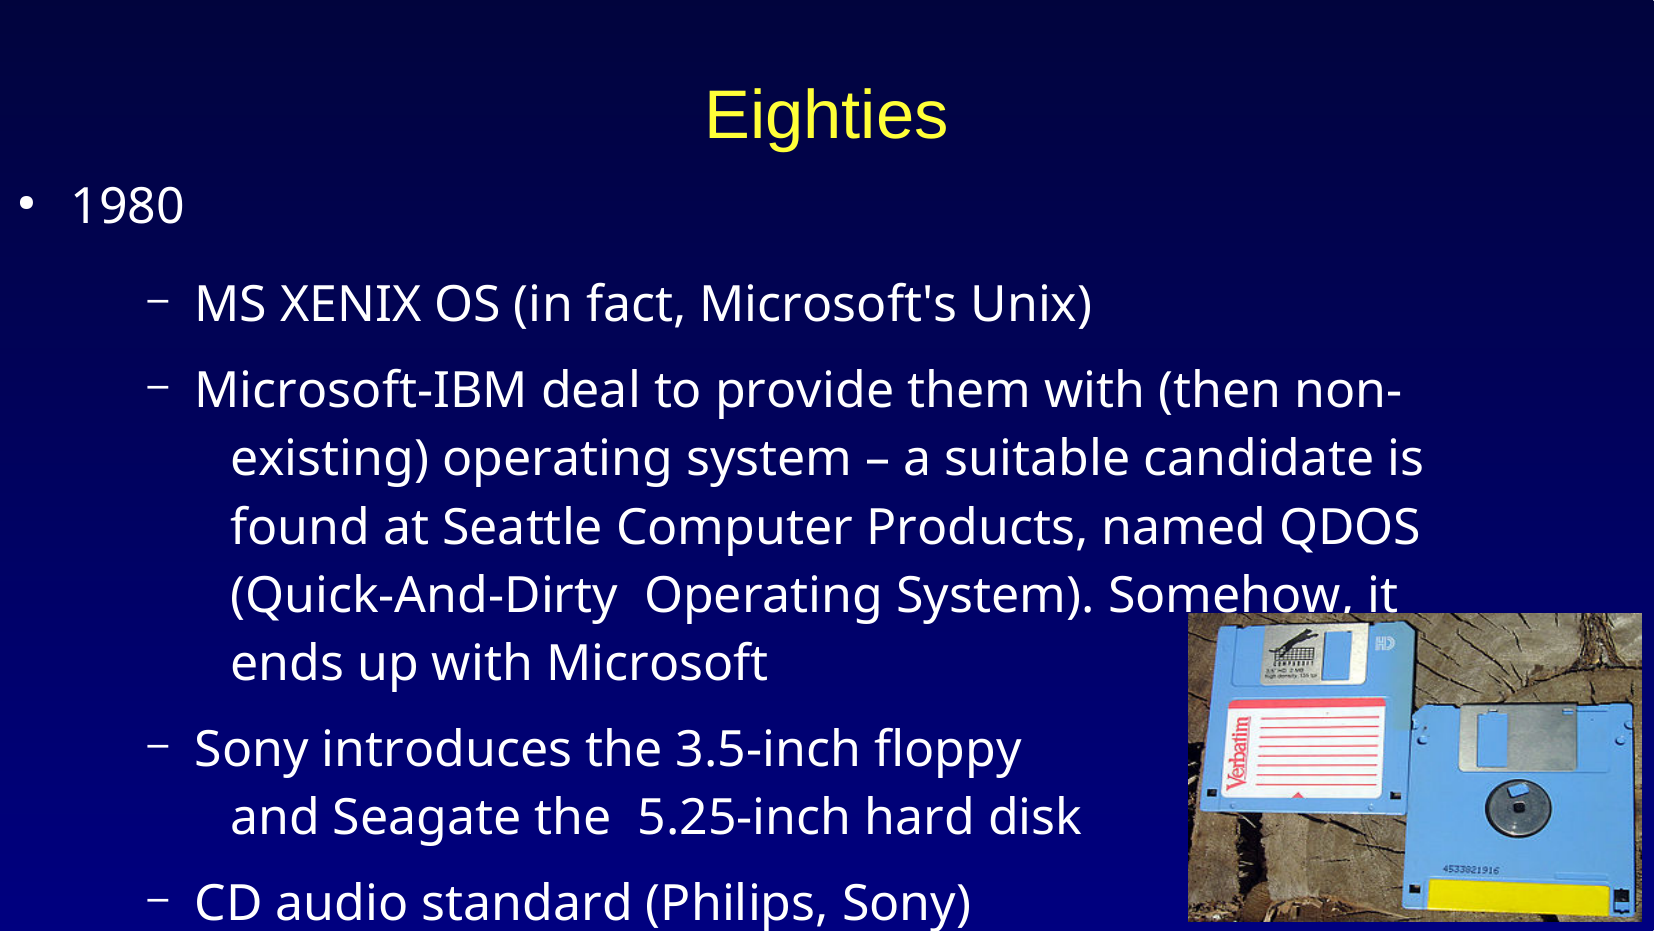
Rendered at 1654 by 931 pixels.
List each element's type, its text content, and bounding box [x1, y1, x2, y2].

title Eighties [82, 37, 1571, 193]
list 1980 MS XENIX OS (in fact, Microsoft's Unix) Microsoft-IBM deal to provide them with (then non-existing) operating system – a suitable candidate is found at Seattle Computer Products, named QDOS (Quick-And-Dirty Operating System). Somehow, it ends up with Microsoft Sony introduces the 3.5-inch floppy and Seagate the 5.25-inch hard disk CD audio standard (Philips, Sony) [0, 170, 1471, 914]
picture [1188, 613, 1642, 922]
